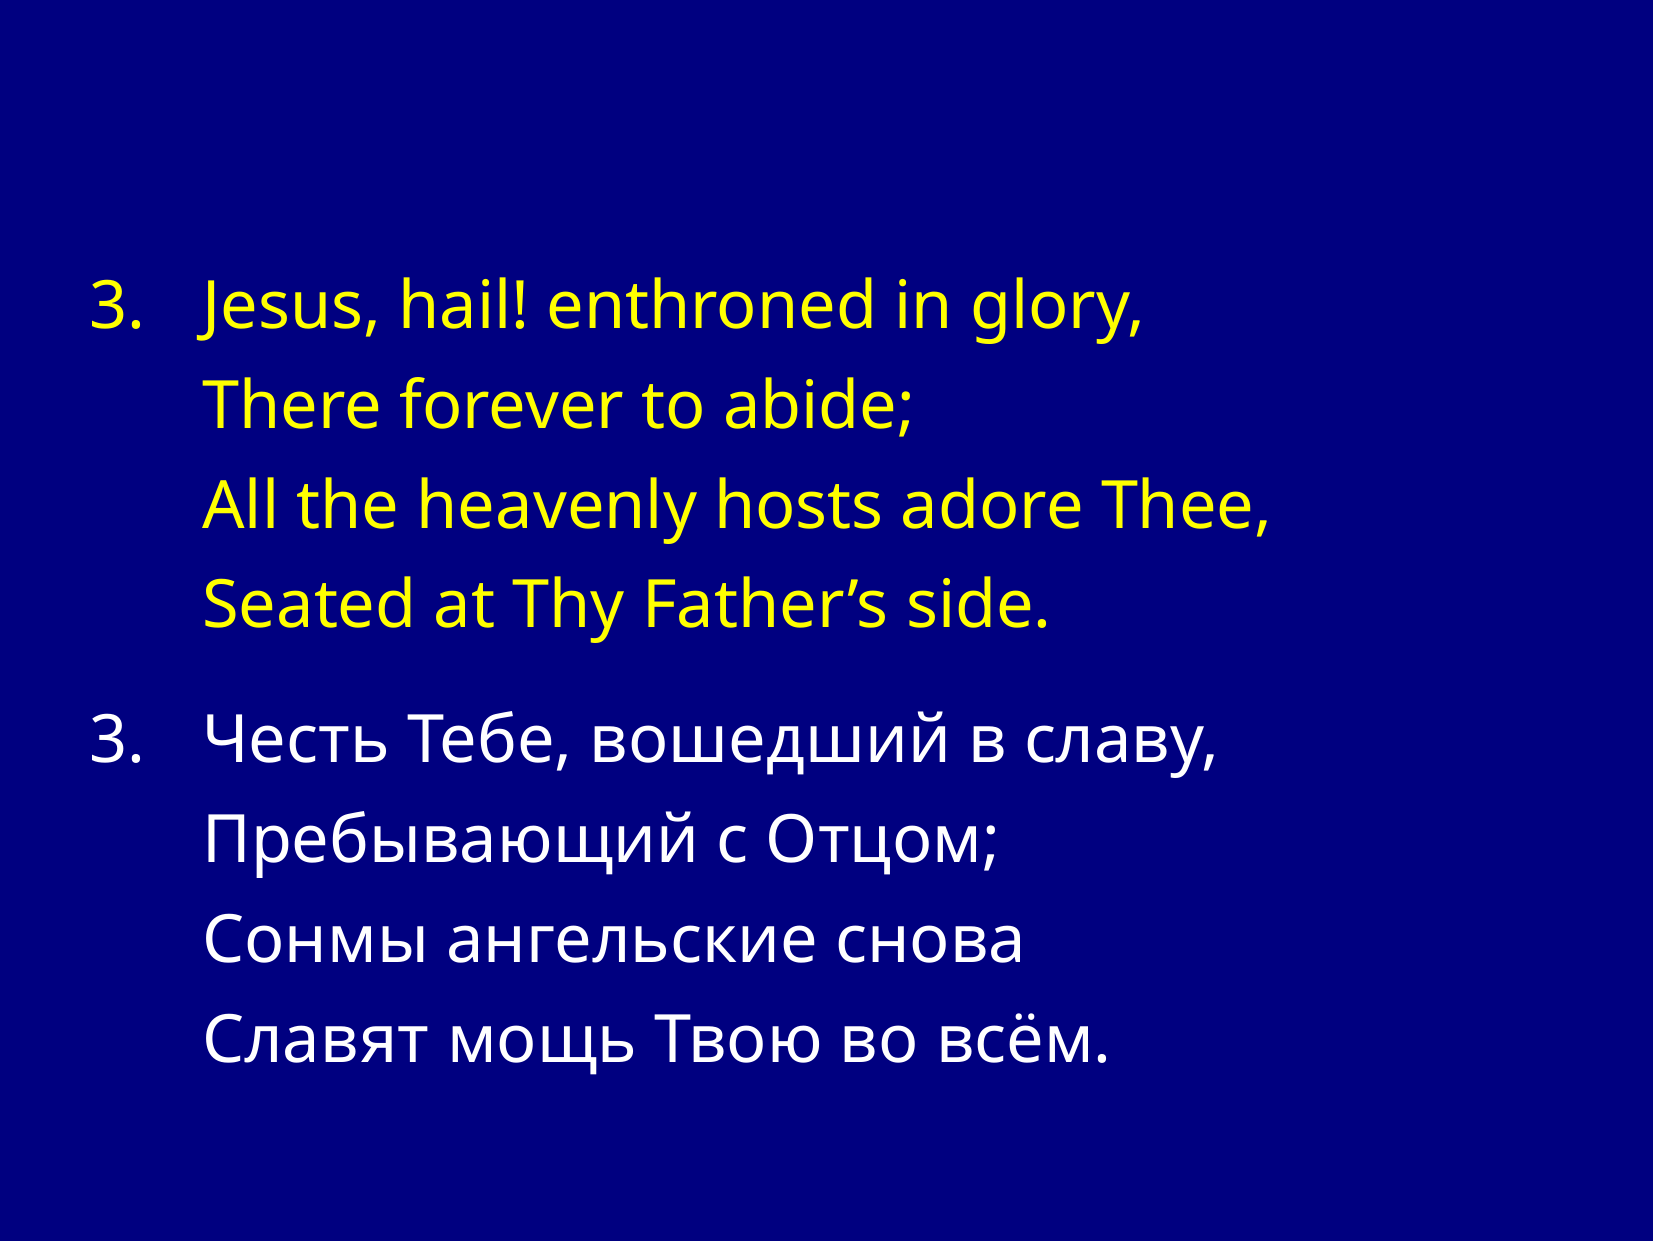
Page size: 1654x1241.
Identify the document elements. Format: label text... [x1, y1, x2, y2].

text_box 3. Честь Тебе, вошедший в славу, Пребывающий с Отцом; Сонмы ангельские снова Славят мощь Твою во всём. [75, 675, 1576, 1163]
text_box 3. Jesus, hail! enthroned in glory, There forever to abide; All the heavenly hosts adore Thee, Seated at Thy Father’s side. [75, 150, 1576, 638]
